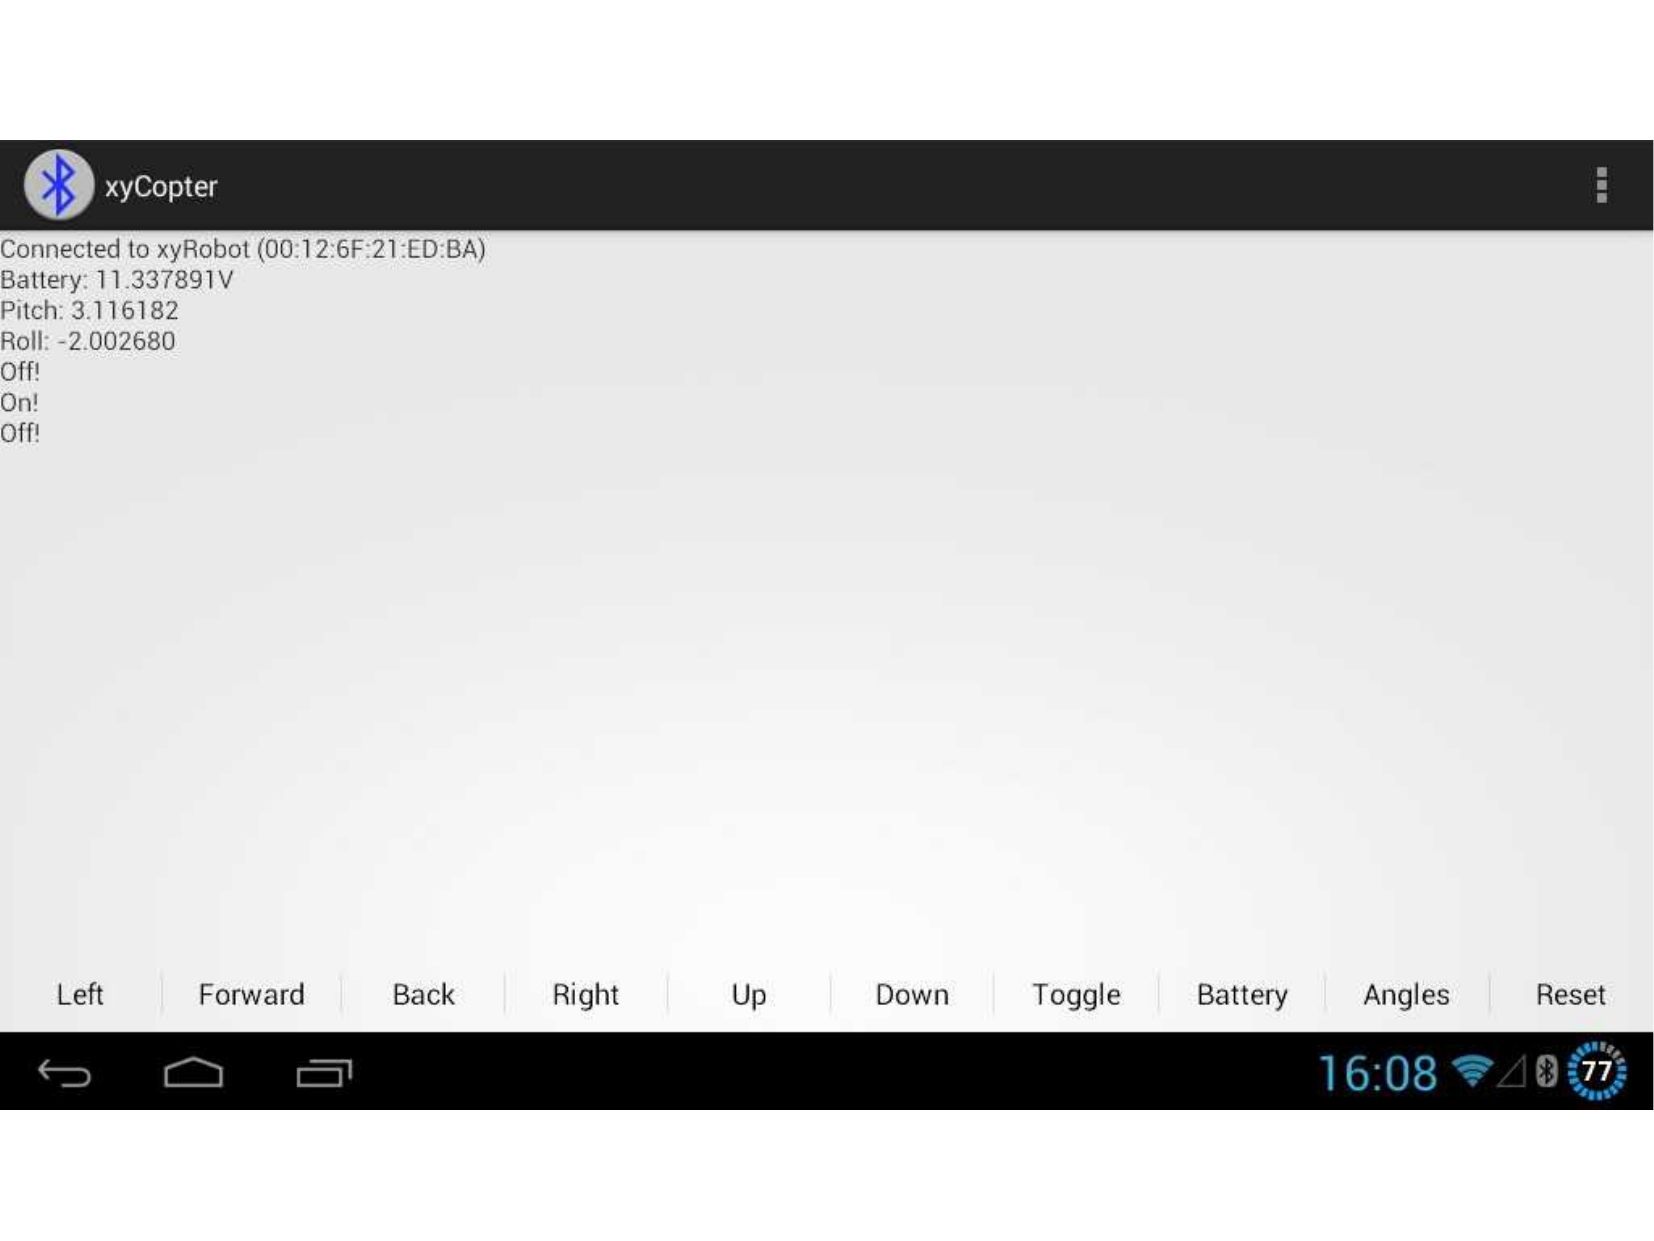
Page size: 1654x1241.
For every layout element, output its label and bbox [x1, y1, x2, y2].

picture [0, 140, 1654, 1110]
